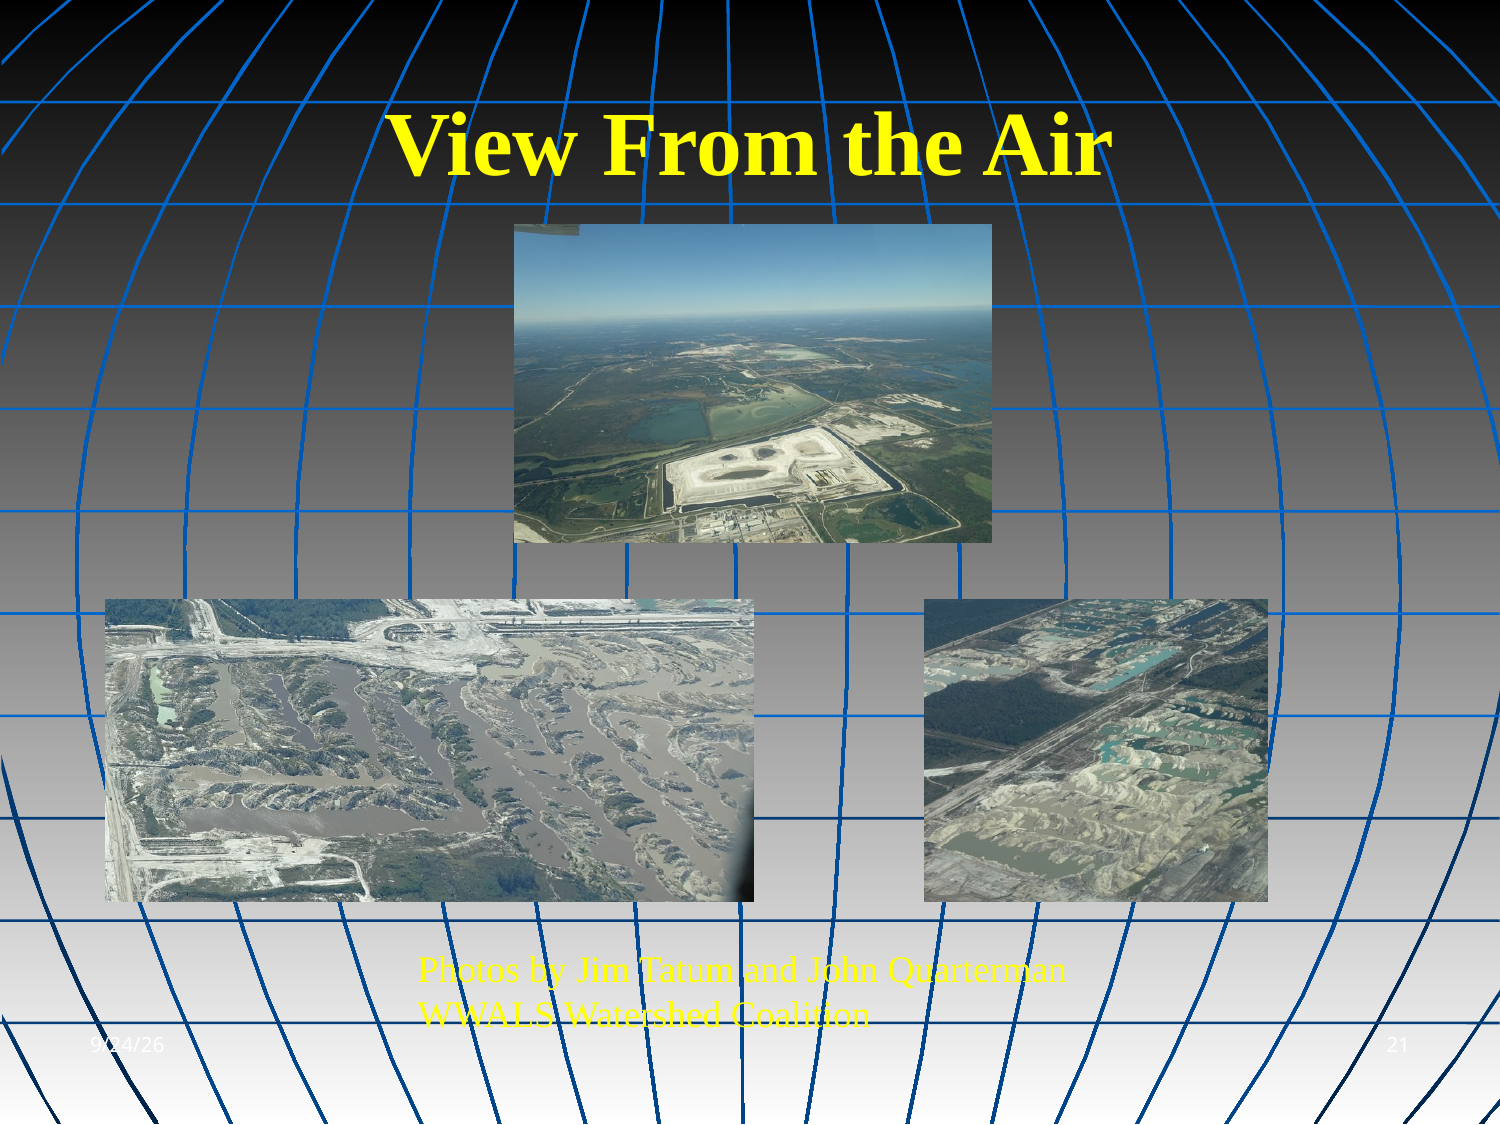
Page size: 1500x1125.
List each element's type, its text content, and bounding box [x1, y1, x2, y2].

text_box Photos by Jim Tatum and John Quarterman WWALS Watershed Coalition [402, 937, 1163, 1088]
picture [105, 599, 754, 902]
slide_number <number> [1074, 1024, 1425, 1100]
picture [514, 224, 992, 543]
slide_number 6/27/17 [75, 1024, 425, 1100]
picture [924, 599, 1268, 902]
title View From the Air [75, 45, 1425, 233]
